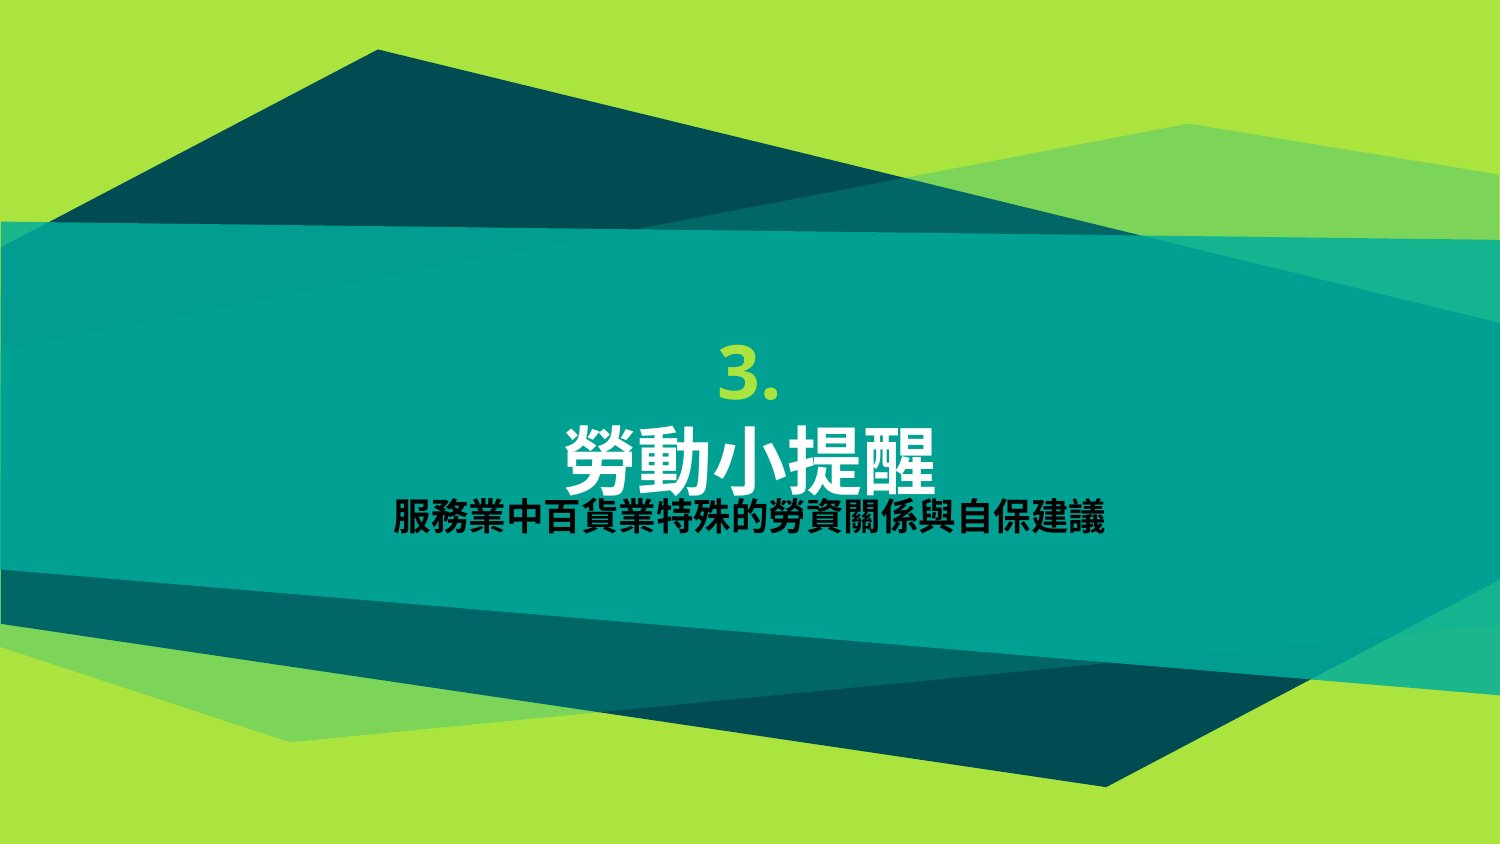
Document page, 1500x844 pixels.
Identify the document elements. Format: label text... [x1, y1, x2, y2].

subtitle 服務業中百貨業特殊的勞資關係與自保建議 [297, 478, 1203, 608]
title 3. 勞動小提醒 [297, 309, 1203, 478]
